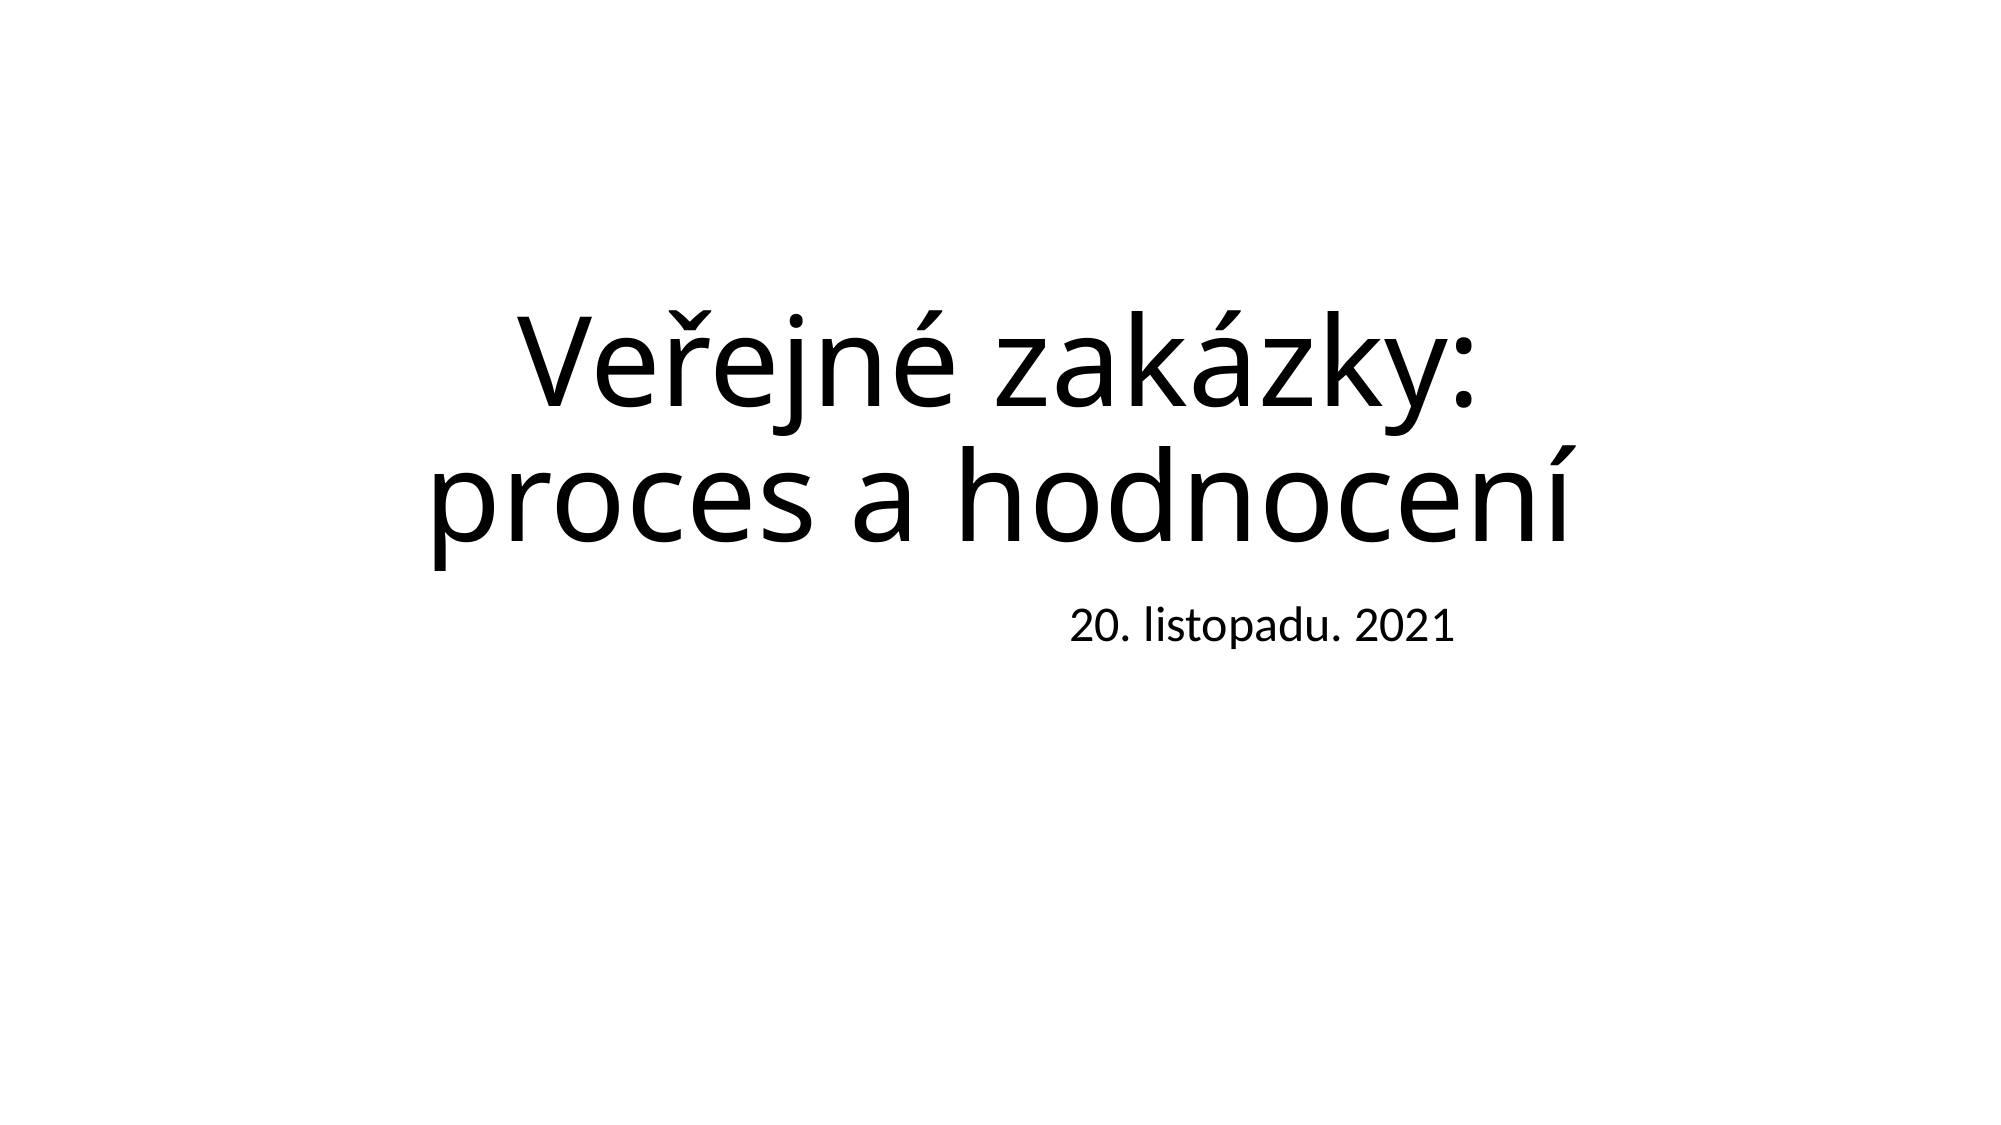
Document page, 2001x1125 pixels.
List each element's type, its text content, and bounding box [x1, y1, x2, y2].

subtitle 20. listopadu. 2021 [249, 590, 1750, 863]
title Veřejné zakázky: proces a hodnocení [249, 184, 1750, 576]
